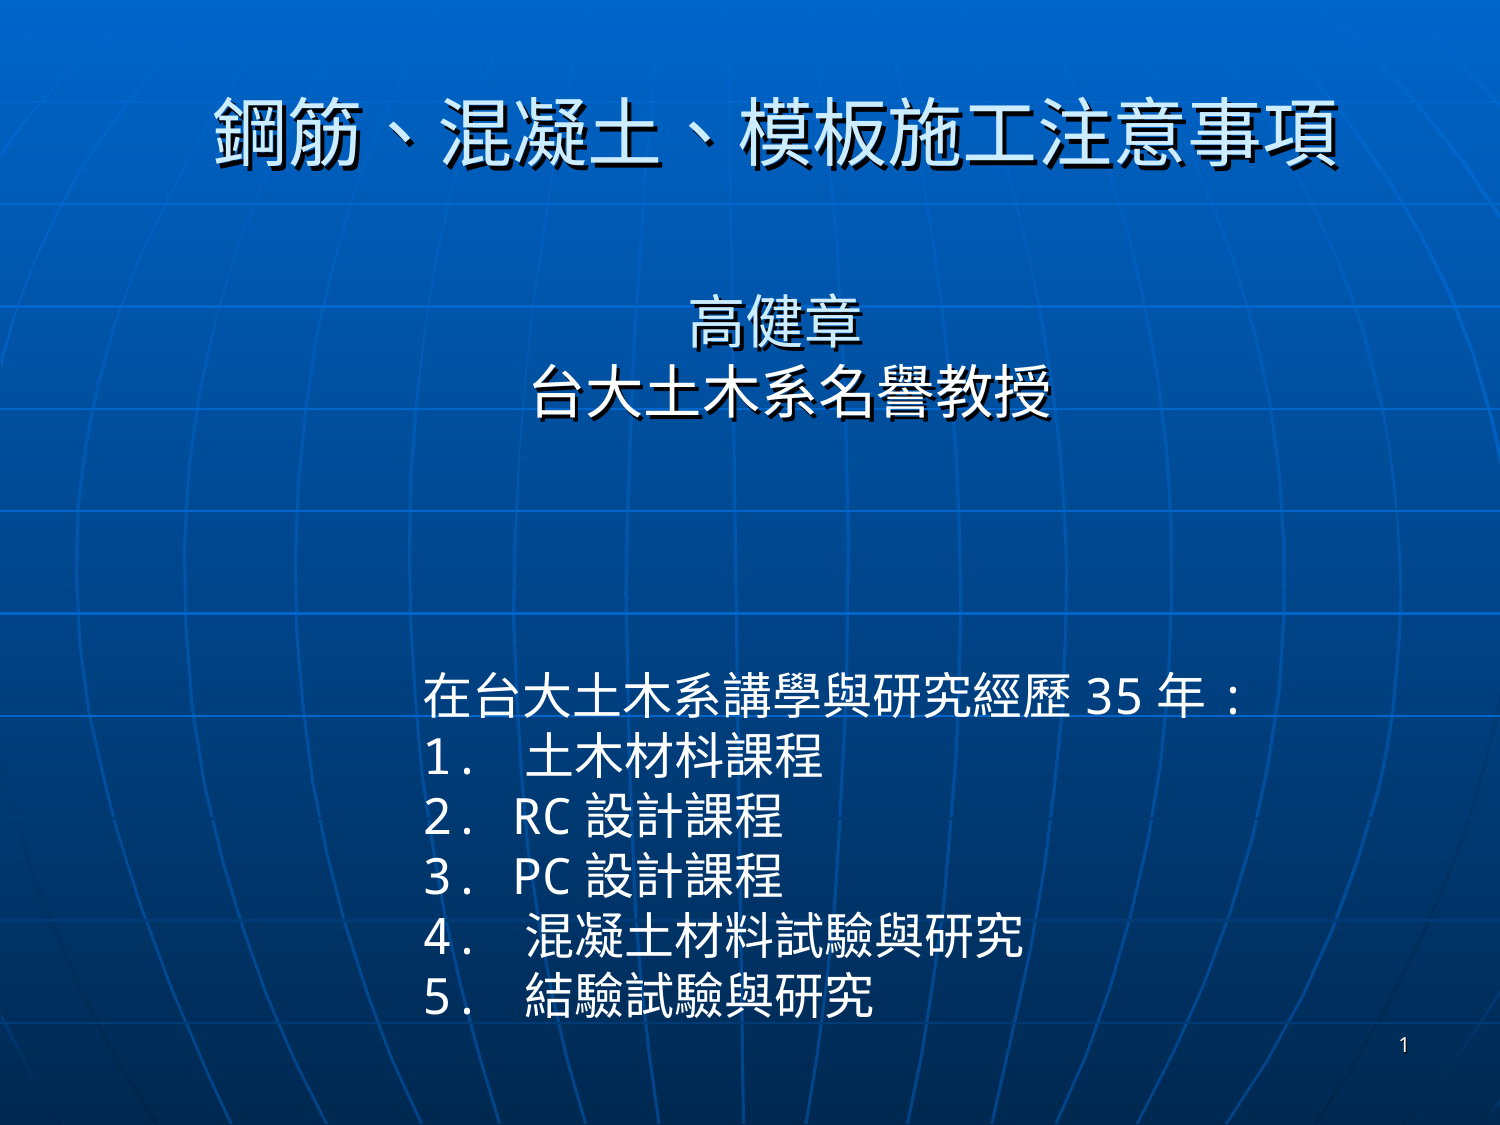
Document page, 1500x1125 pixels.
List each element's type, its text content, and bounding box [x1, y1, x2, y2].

text_box <編號> [1074, 1033, 1426, 1100]
text_box 在台大土木系講學與研究經歷35年: 1. 土木材枓課程 2. RC設計課程 3. PC設計課程 4. 混凝土材料試驗與研究 5. 結驗試驗與研究 [407, 656, 1500, 1033]
text_box 鋼筋、混凝土、模板施工注意事項 高健章 台大土木系名譽教授 [197, 78, 1353, 594]
